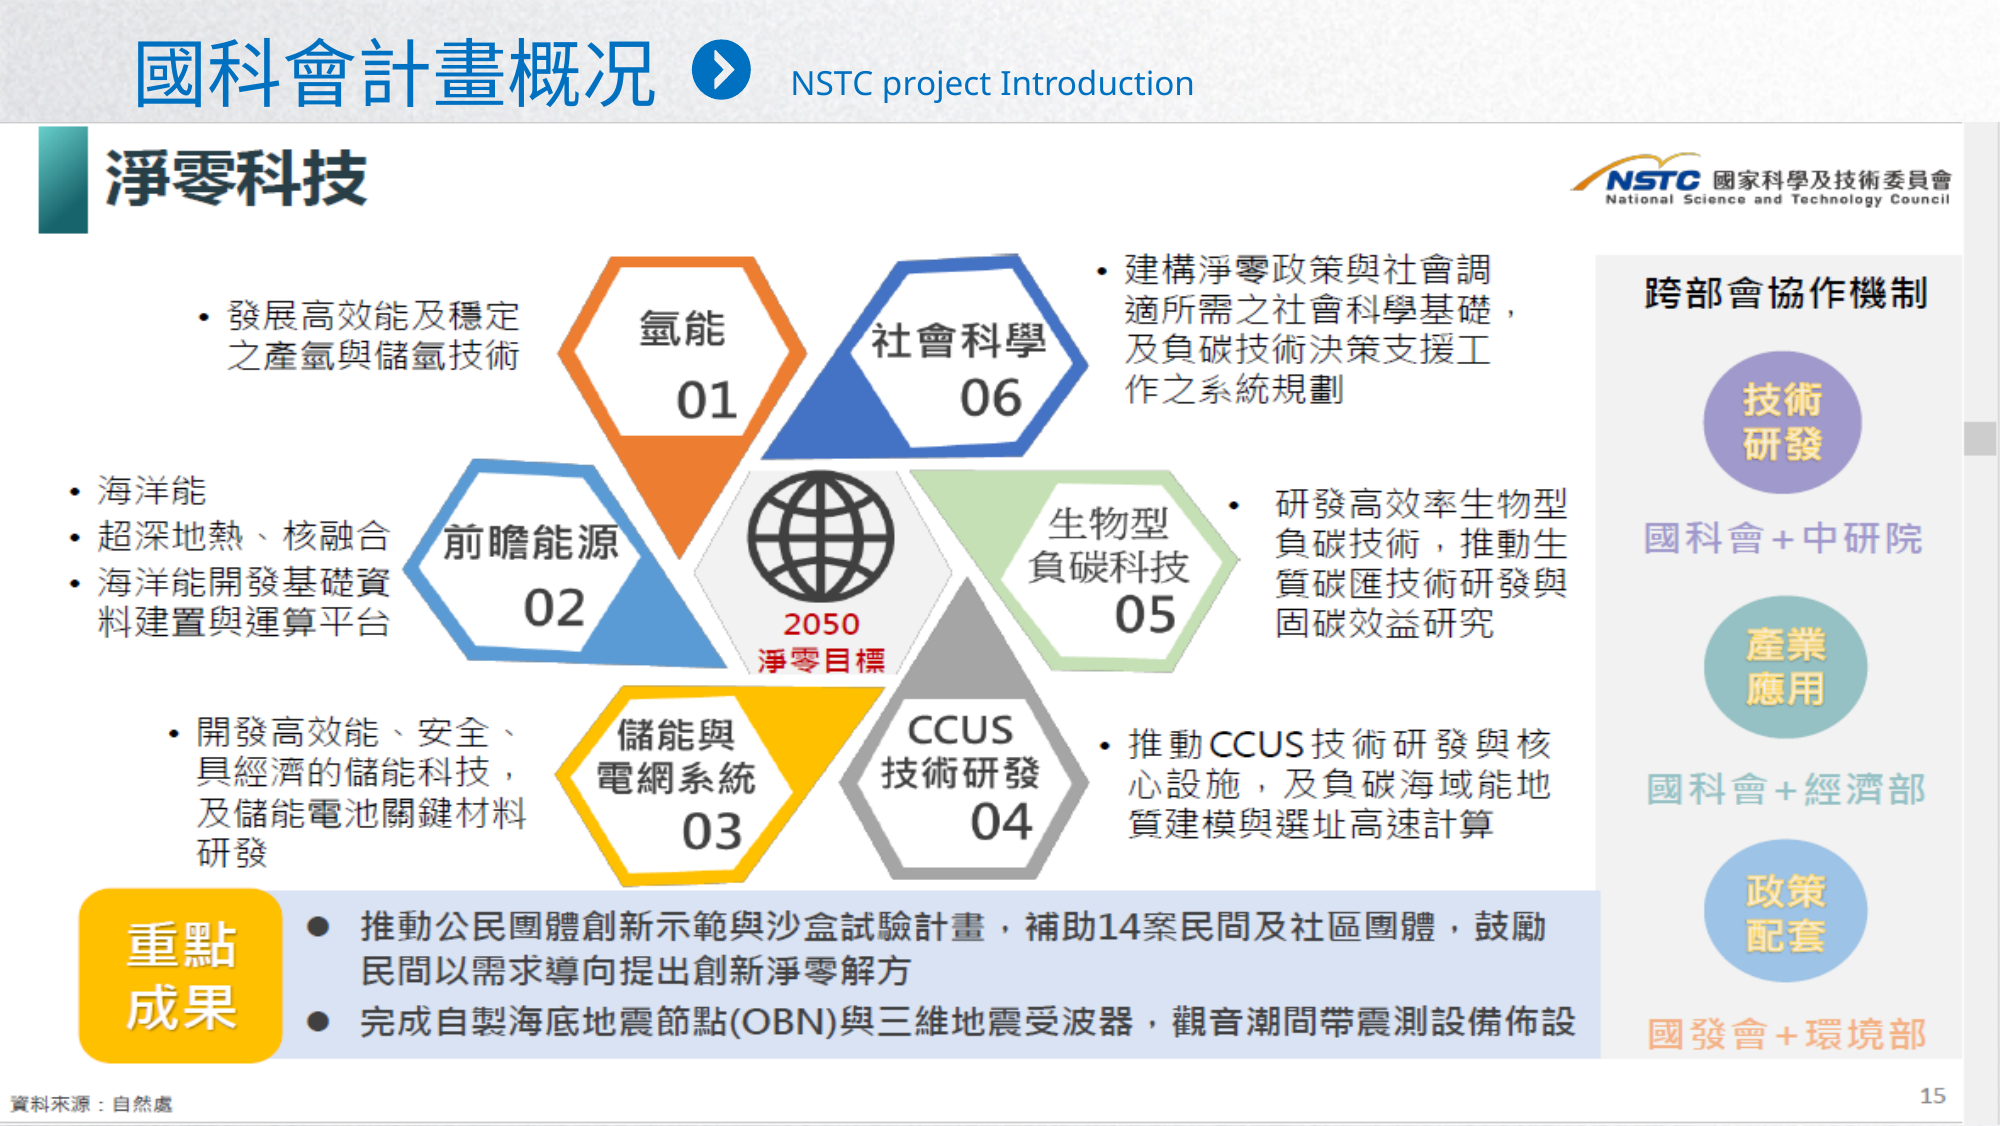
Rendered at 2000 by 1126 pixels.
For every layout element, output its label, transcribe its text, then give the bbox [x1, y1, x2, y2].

text_box 國科會計畫概况 [96, 19, 693, 122]
text_box [691, 39, 751, 100]
text_box NSTC project Introduction [775, 54, 1532, 111]
picture [0, 122, 2000, 1125]
